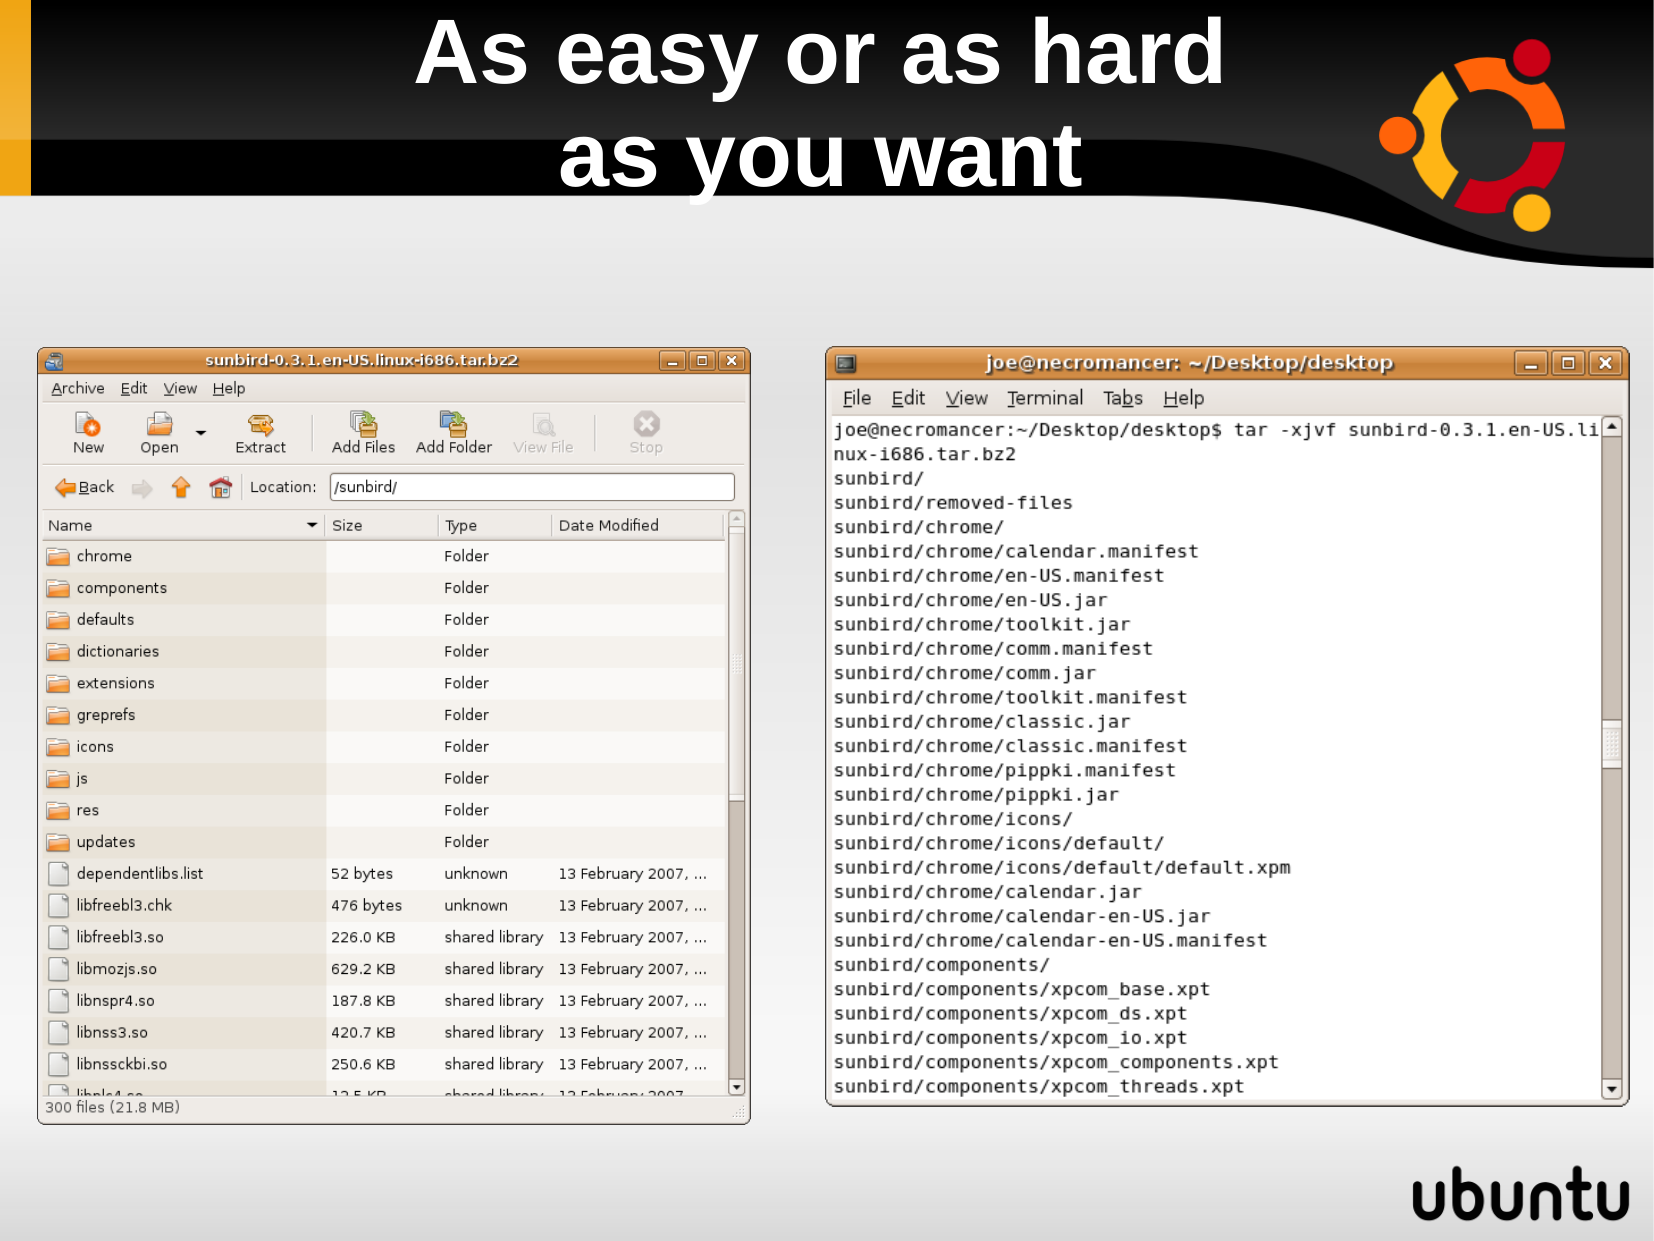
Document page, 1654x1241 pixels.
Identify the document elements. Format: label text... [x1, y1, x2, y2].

picture [0, 0, 1654, 1241]
title As easy or as hard as you want [76, 0, 1565, 211]
